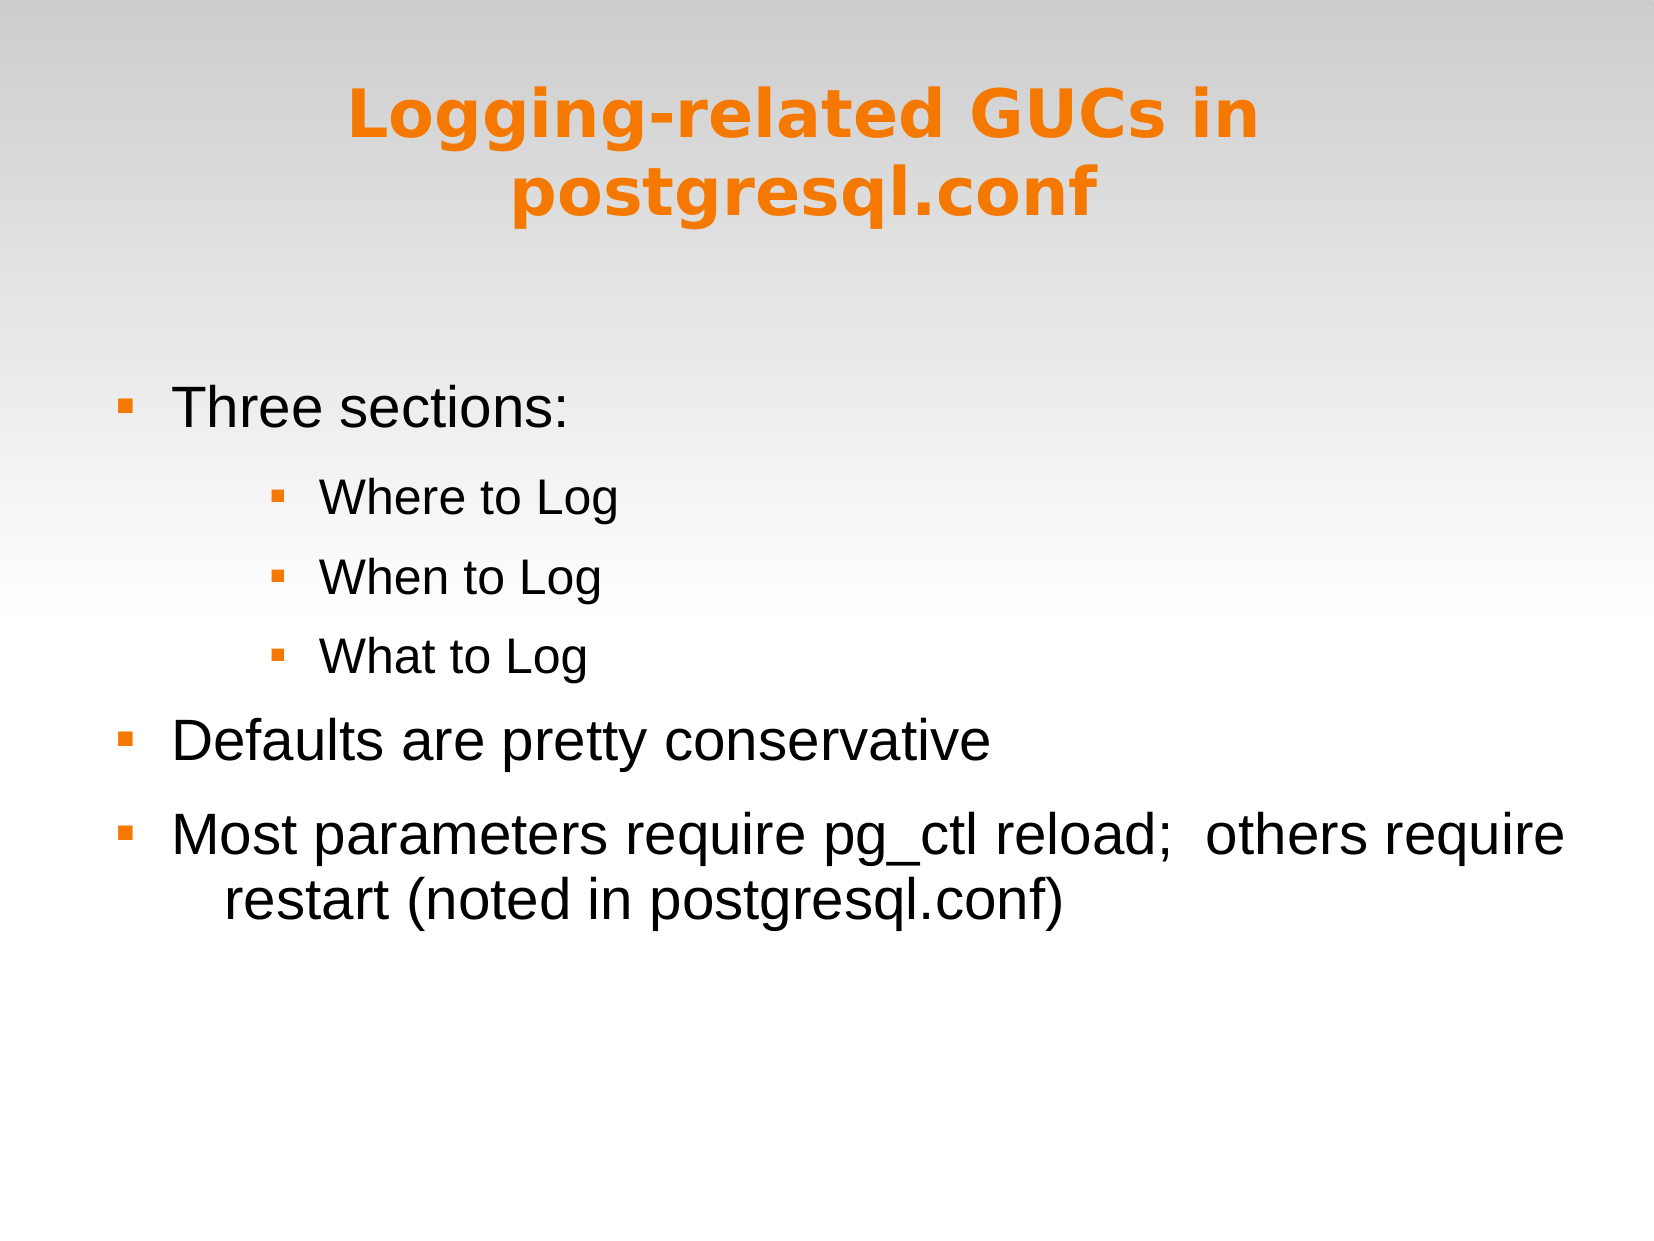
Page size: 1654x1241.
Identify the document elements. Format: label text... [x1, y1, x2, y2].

list Three sections: Where to Log When to Log What to Log Defaults are pretty conservative Most parameters require pg_ctl reload; others require restart (noted in postgresql.conf) [82, 375, 1571, 1094]
title Logging-related GUCs in postgresql.conf [37, 49, 1571, 257]
